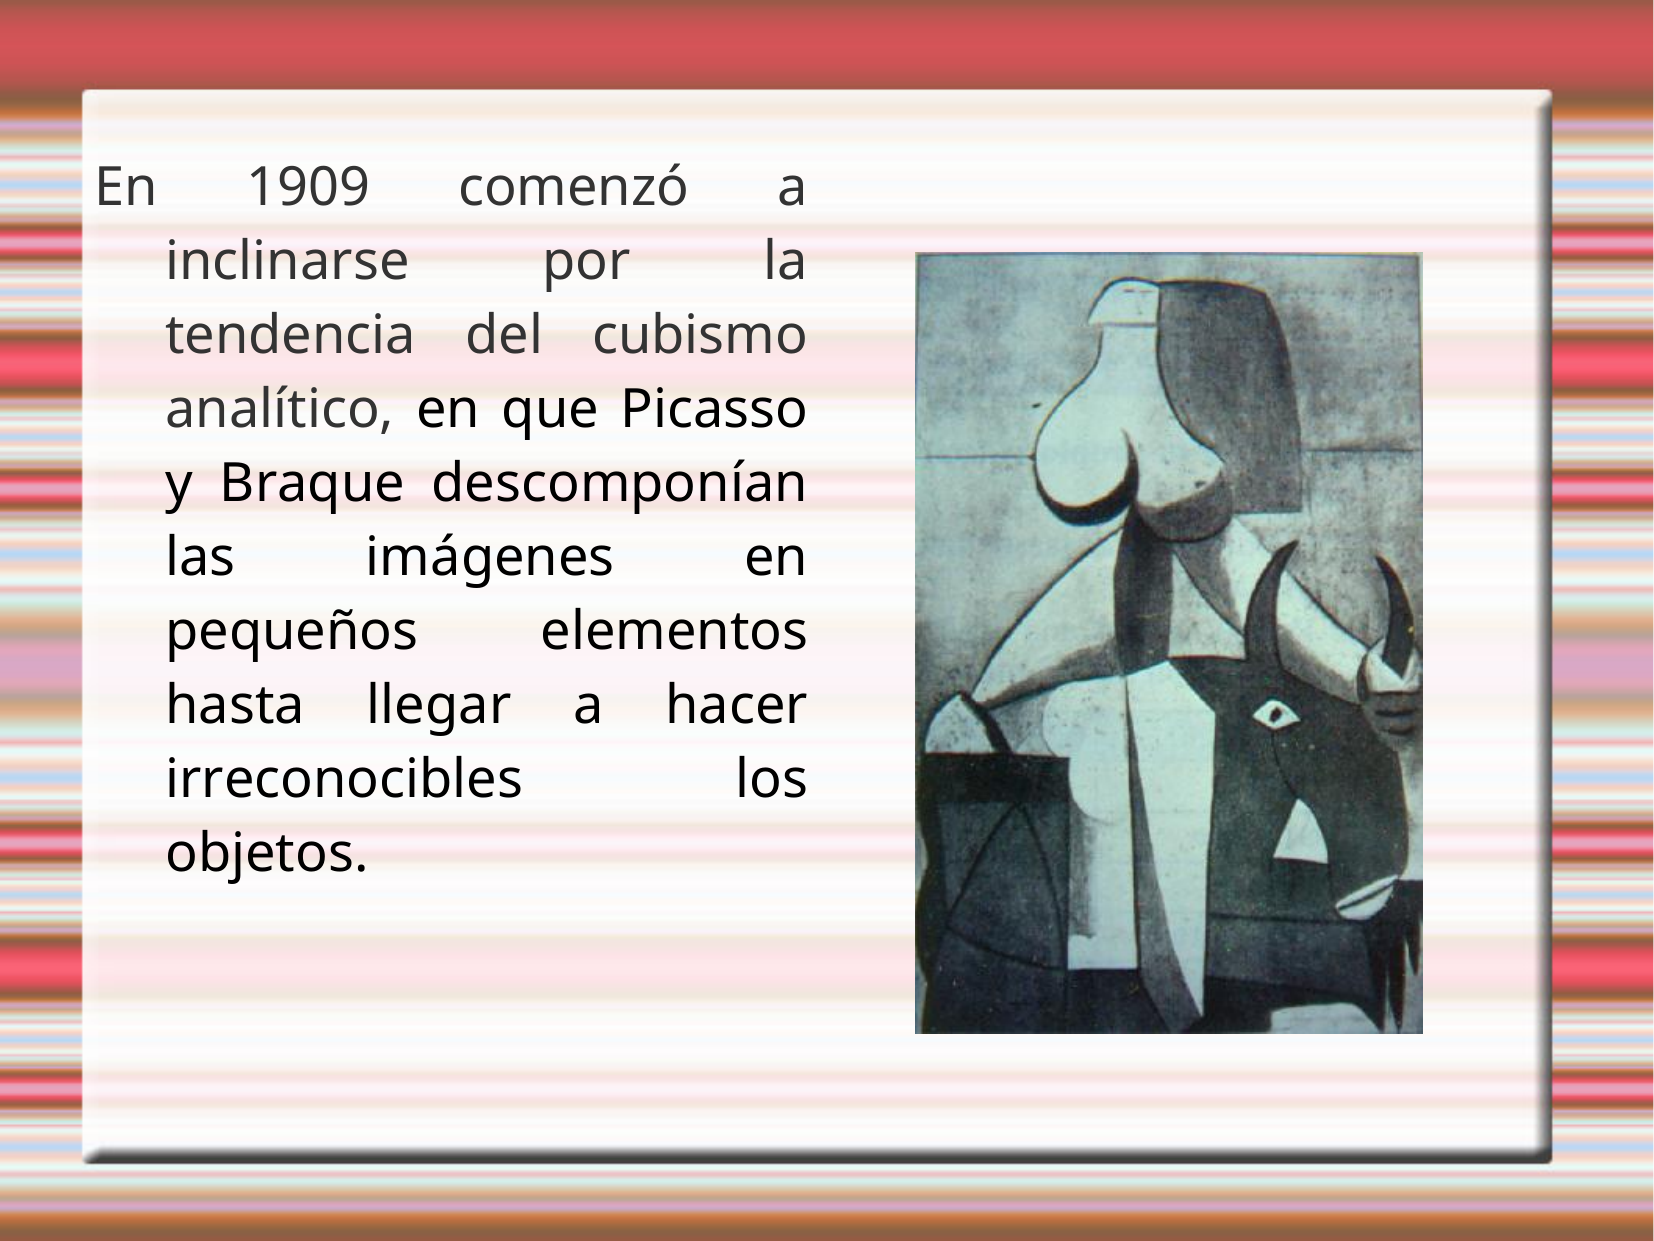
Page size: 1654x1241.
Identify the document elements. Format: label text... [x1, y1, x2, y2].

list En 1909 comenzó a inclinarse por la tendencia del cubismo analítico, en que Picasso y Braque descomponían las imágenes en pequeños elementos hasta llegar a hacer irreconocibles los objetos. [82, 147, 809, 1109]
picture [0, 0, 1654, 1241]
